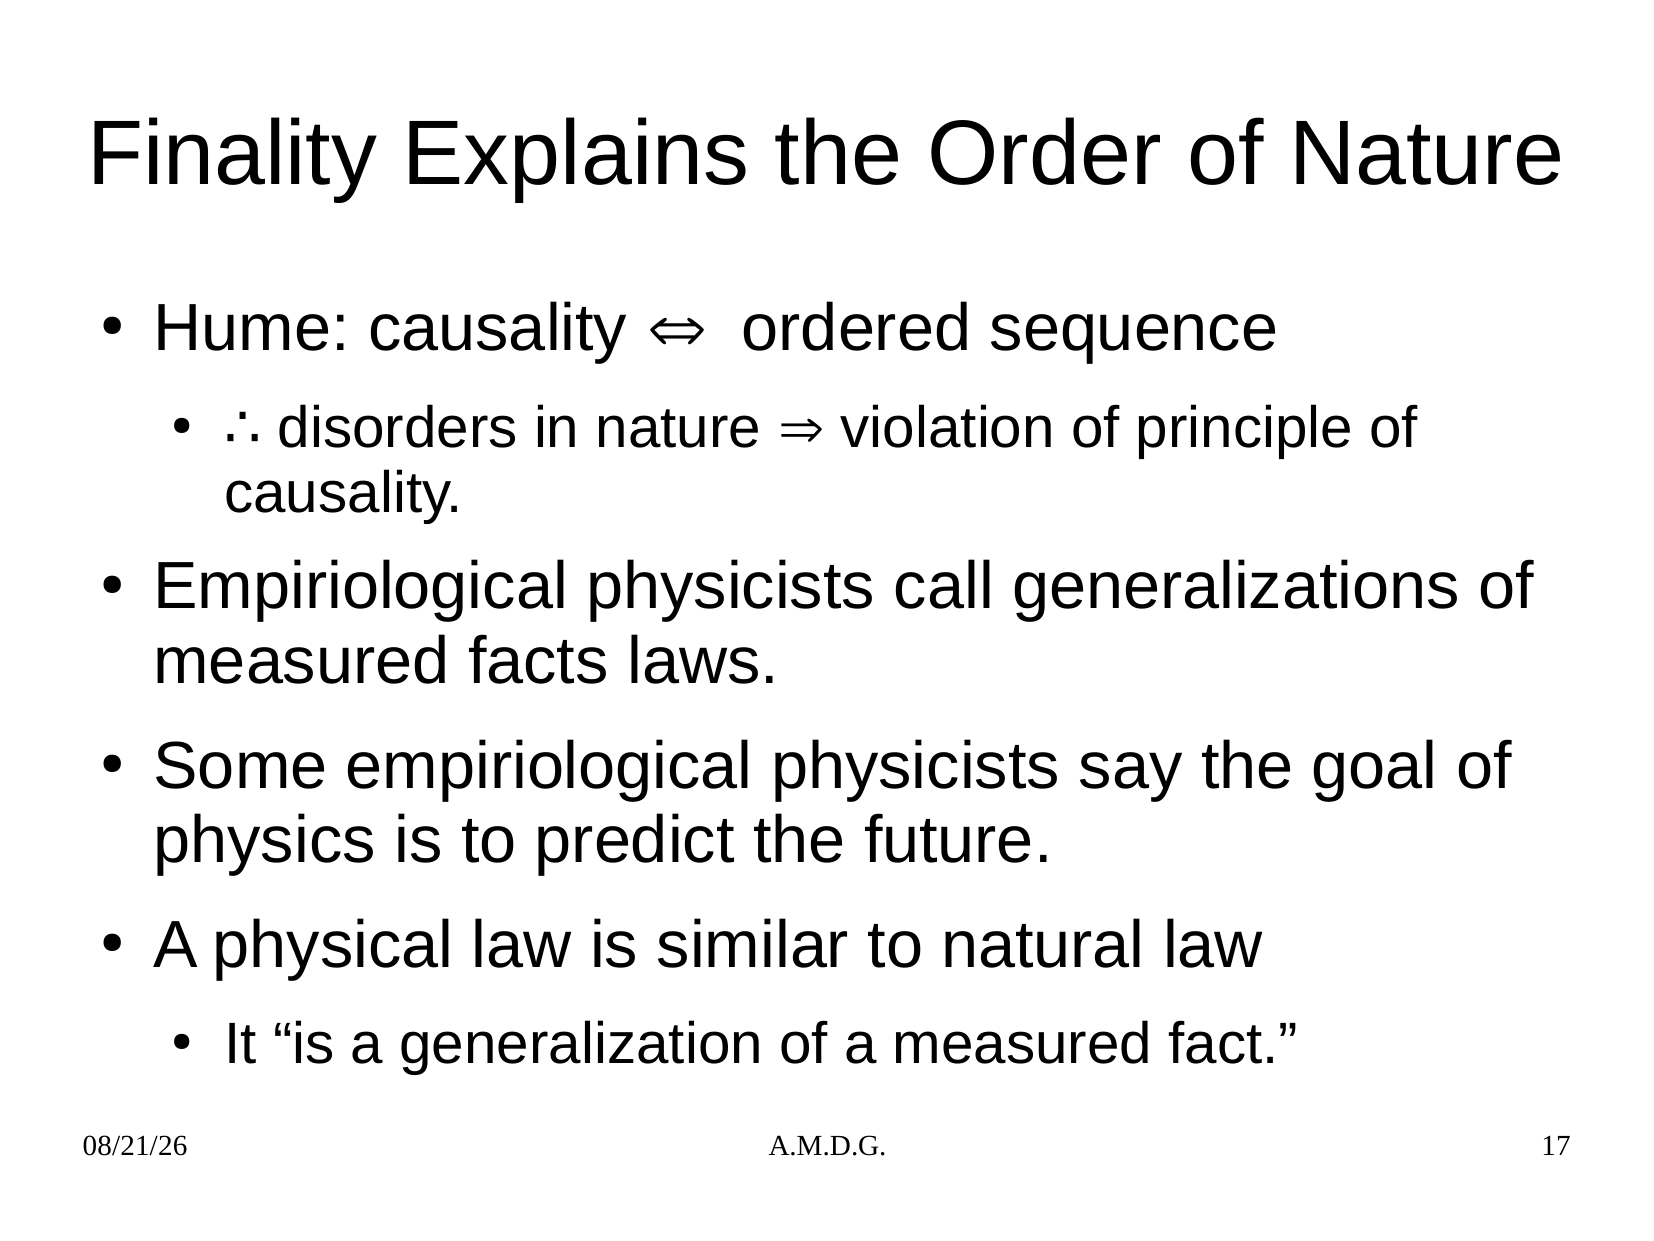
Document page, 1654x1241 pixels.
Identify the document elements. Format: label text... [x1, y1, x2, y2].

list Hume: causality ⇔ ordered sequence ∴ disorders in nature ⇒ violation of principle of causality. Empiriological physicists call generalizations of measured facts laws. Some empiriological physicists say the goal of physics is to predict the future. A physical law is similar to natural law It “is a generalization of a measured fact.” [82, 290, 1571, 1109]
title Finality Explains the Order of Nature [82, 49, 1571, 257]
